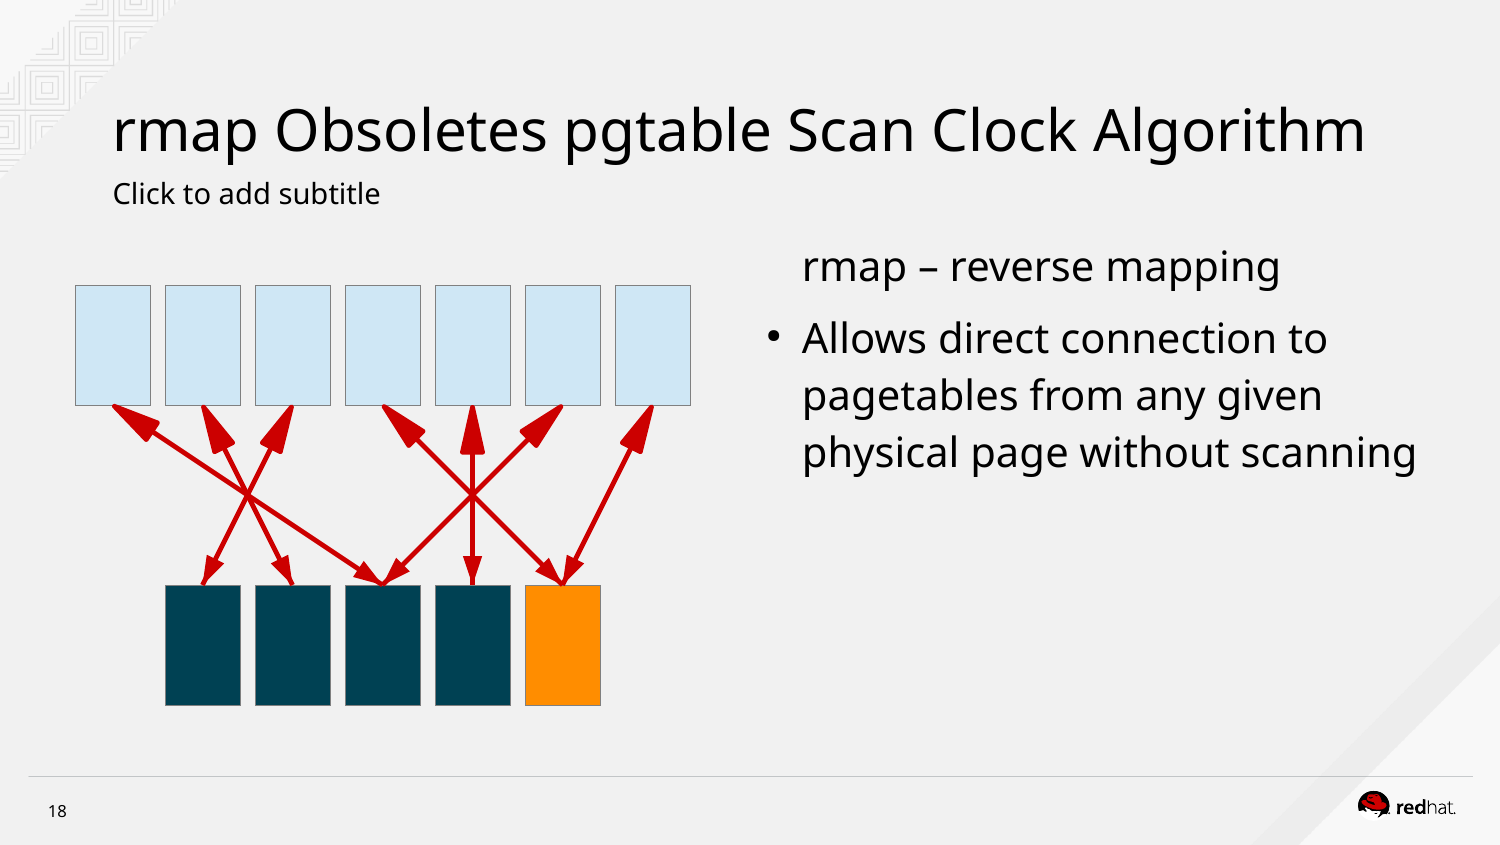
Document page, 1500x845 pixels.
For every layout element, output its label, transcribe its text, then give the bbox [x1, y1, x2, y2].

text_box Click to add subtitle [112, 173, 1388, 259]
text_box [165, 585, 241, 706]
text_box [345, 285, 421, 406]
text_box [345, 585, 421, 706]
text_box rmap – reverse mapping Allows direct connection to pagetables from any given physical page without scanning [766, 236, 1426, 741]
text_box [165, 285, 241, 406]
text_box [75, 285, 151, 406]
text_box [255, 285, 331, 406]
text_box [255, 585, 331, 706]
text_box [435, 585, 511, 706]
title rmap Obsoletes pgtable Scan Clock Algorithm [112, 0, 1388, 169]
text_box [525, 285, 601, 406]
picture [0, 0, 1500, 845]
text_box [525, 585, 601, 706]
text_box [615, 285, 691, 406]
text_box [435, 285, 511, 406]
